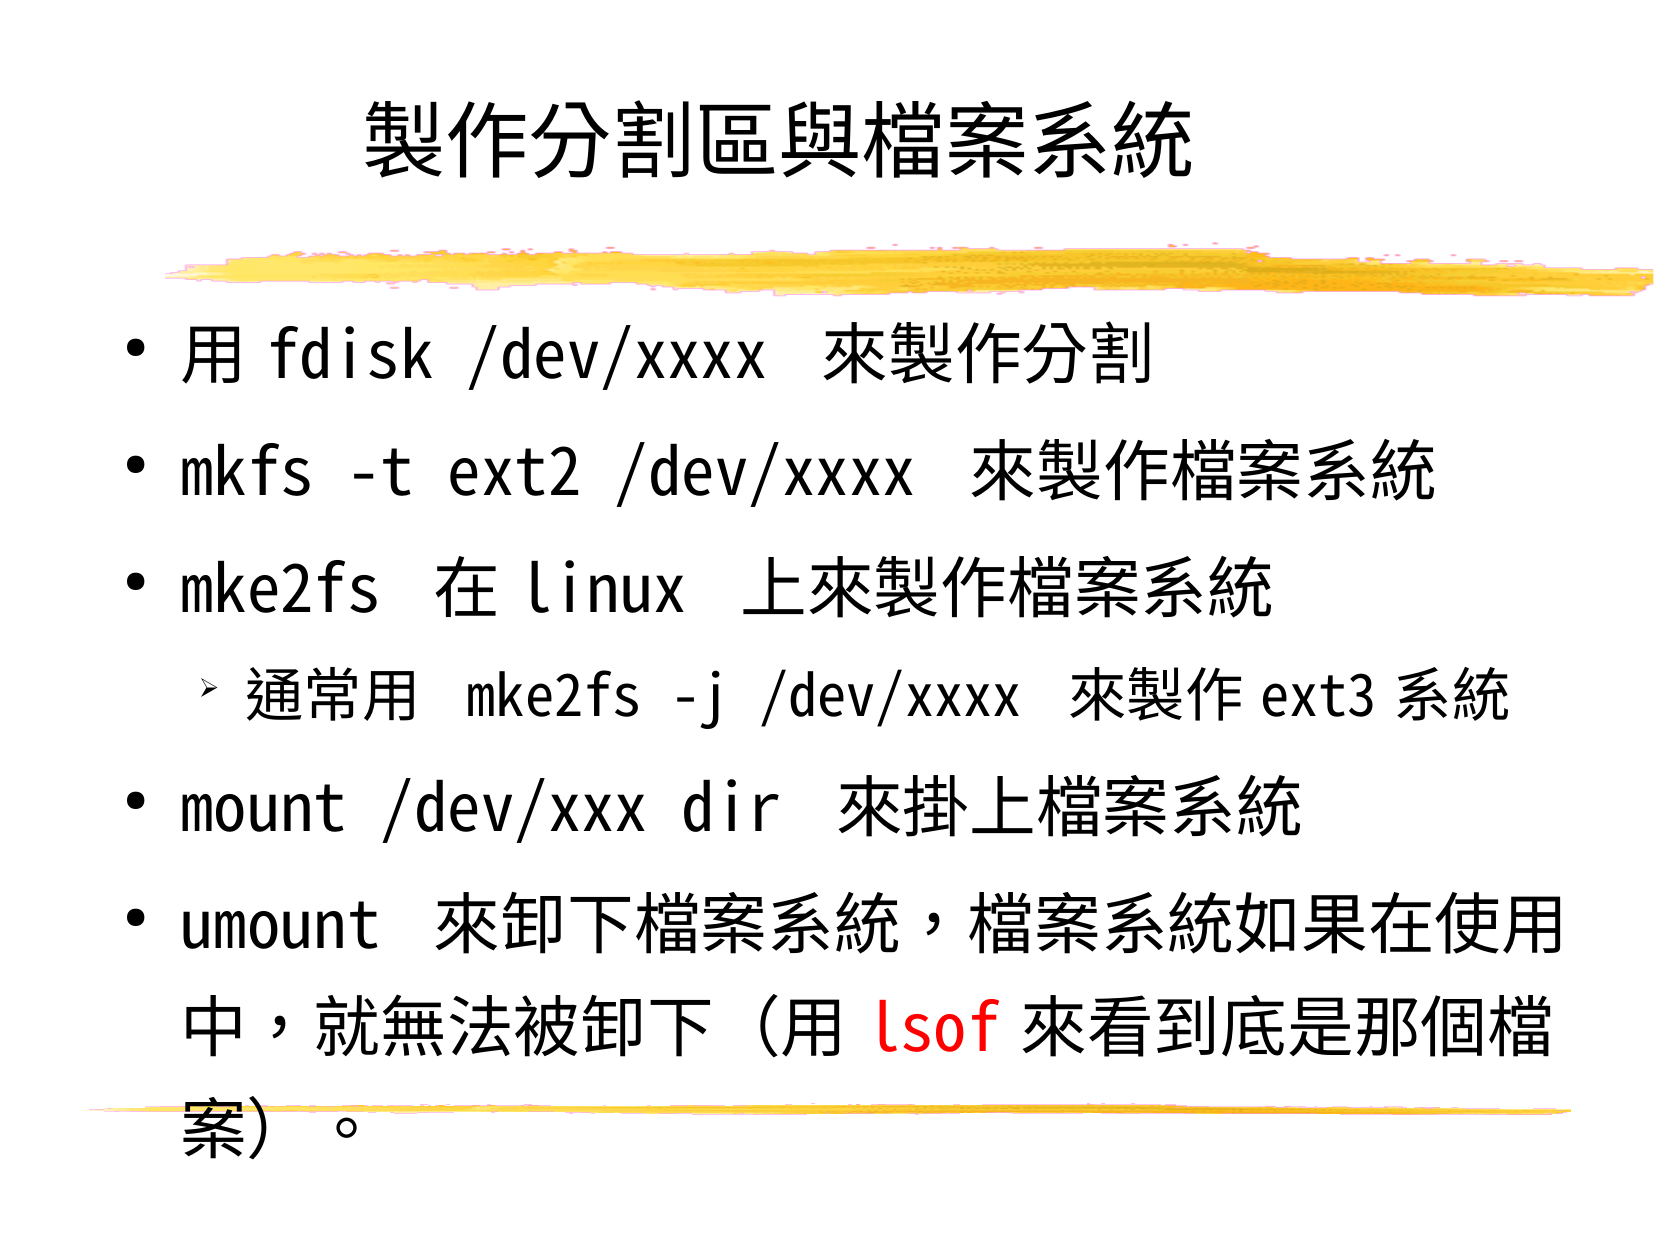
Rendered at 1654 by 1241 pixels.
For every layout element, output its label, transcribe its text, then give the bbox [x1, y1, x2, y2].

picture [82, 1102, 260, 1117]
picture [259, 1102, 1571, 1117]
title 製作分割區與檔案系統 [76, 28, 1482, 236]
picture [165, 237, 1654, 308]
list 用fdisk /dev/xxxx 來製作分割 mkfs -t ext2 /dev/xxxx 來製作檔案系統 mke2fs 在linux 上來製作檔案系統 通常用 mke2fs -j /dev/xxxx 來製作ext3系統 mount /dev/xxx dir 來掛上檔案系統 umount 來卸下檔案系統，檔案系統如果在使用中，就無法被卸下（用lsof來看到底是那個檔案）。 [124, 295, 1614, 1040]
